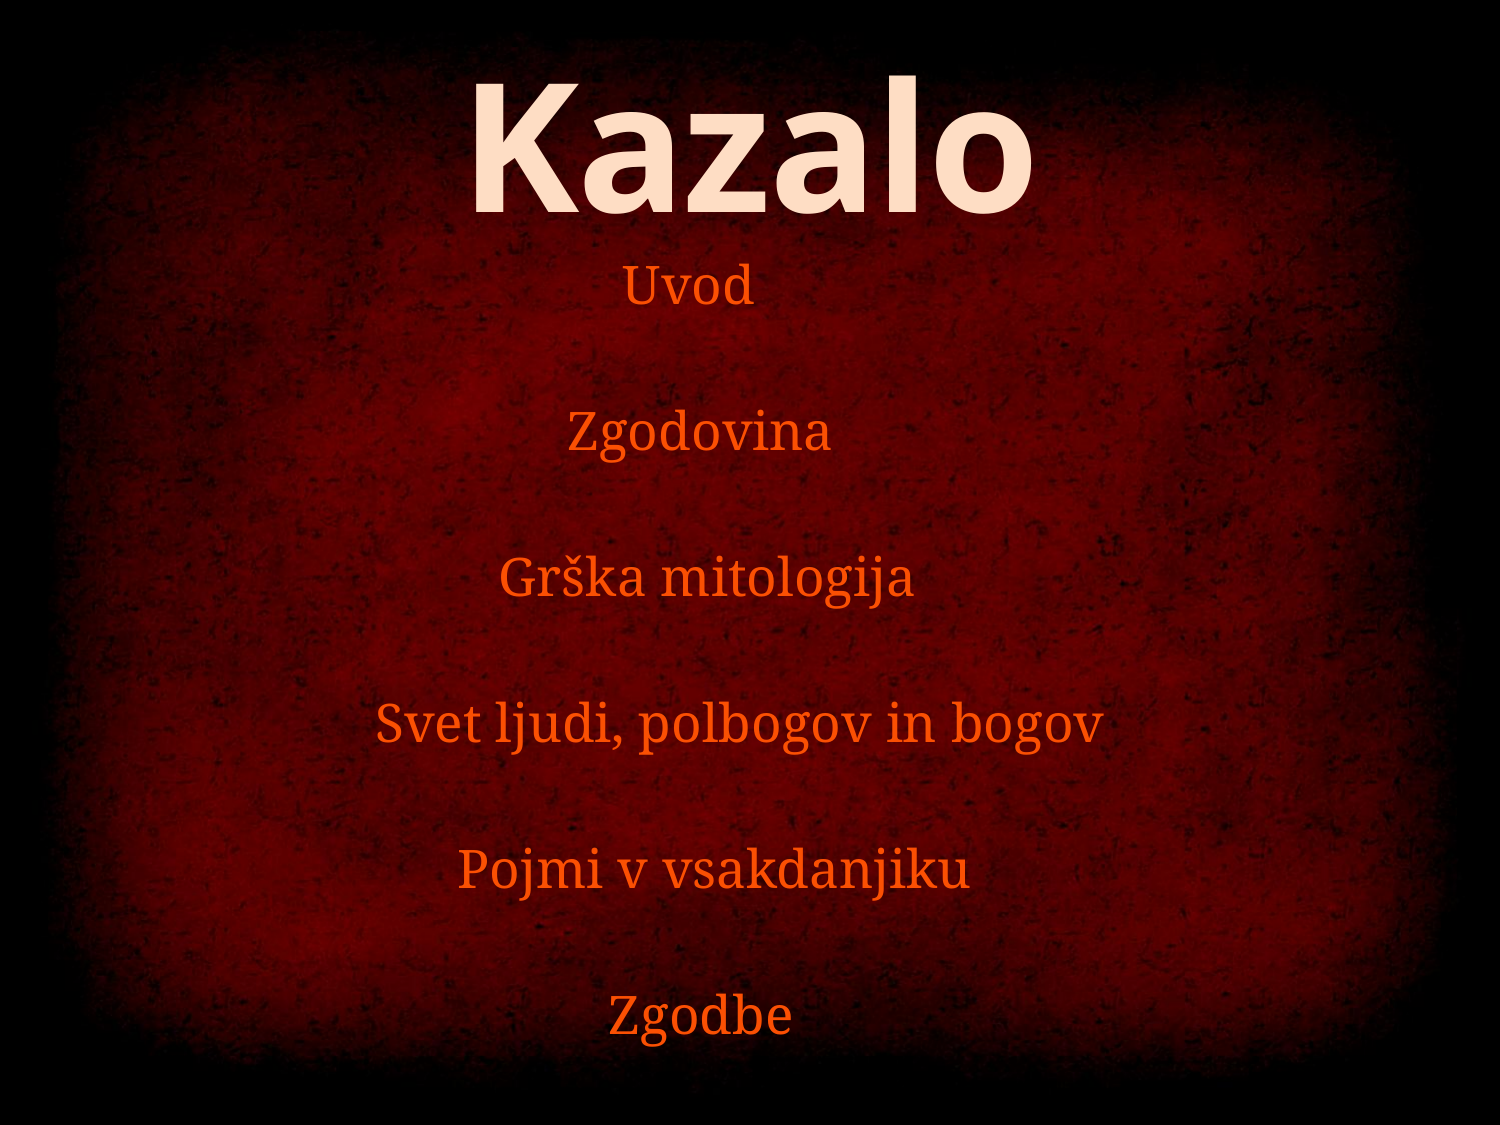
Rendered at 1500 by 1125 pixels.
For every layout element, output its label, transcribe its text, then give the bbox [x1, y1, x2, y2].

title Kazalo [75, 24, 1425, 256]
picture [0, 0, 1500, 1125]
list Uvod Zgodovina Grška mitologija Svet ljudi, polbogov in bogov Pojmi v vsakdanjiku Zgodbe [360, 256, 1270, 1059]
